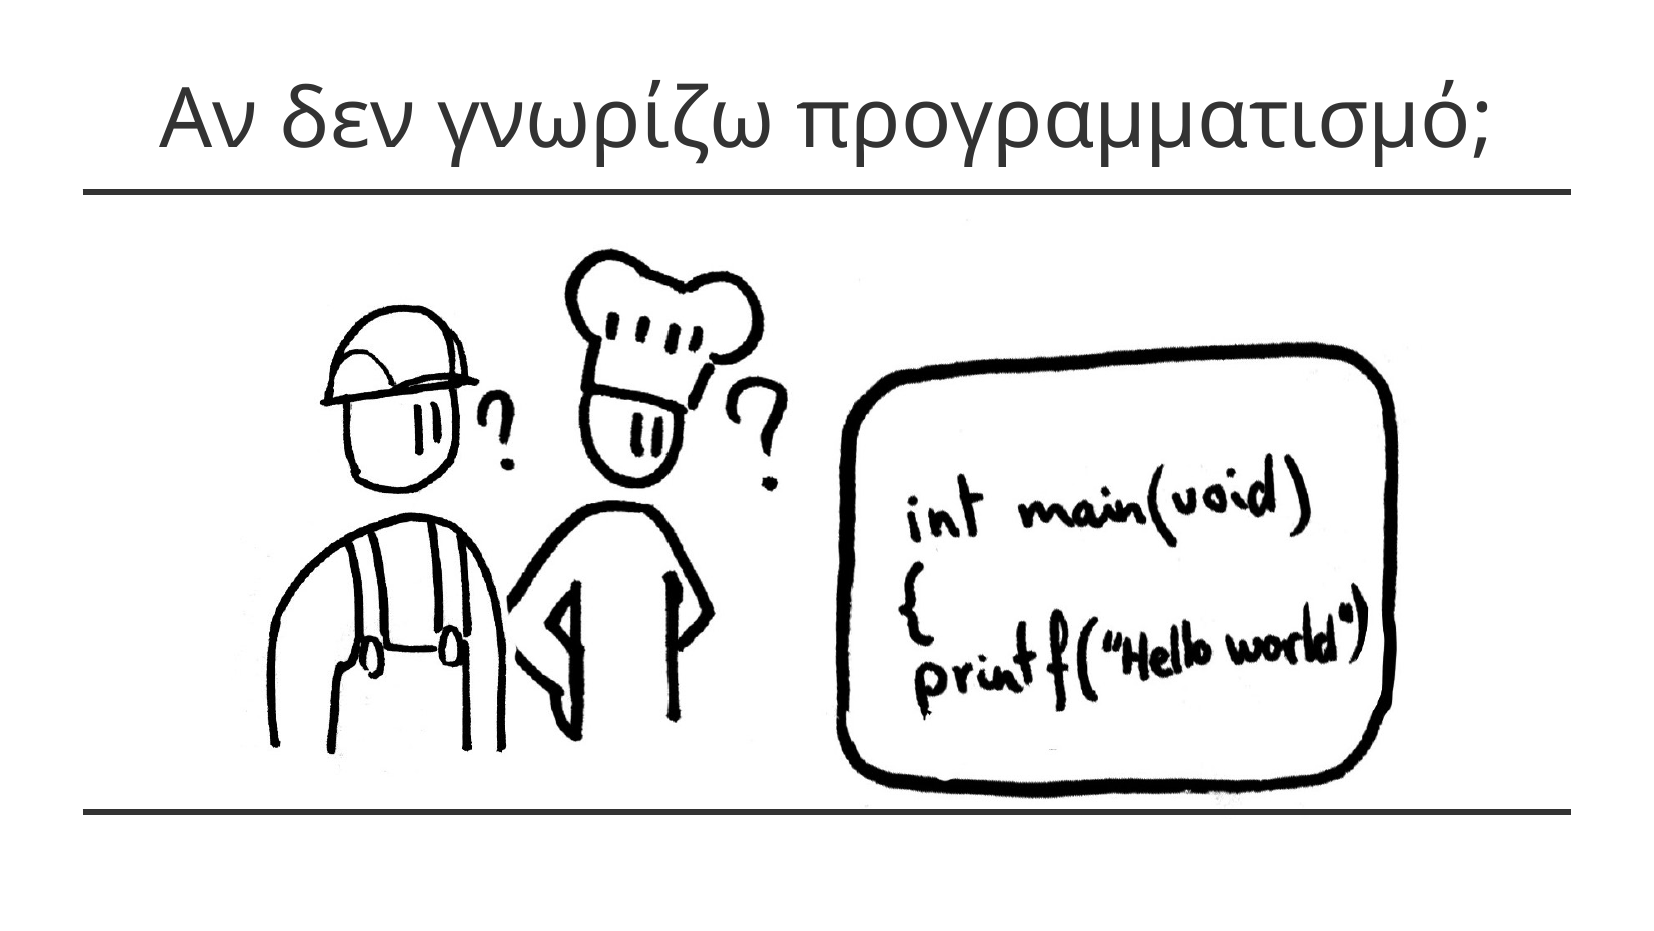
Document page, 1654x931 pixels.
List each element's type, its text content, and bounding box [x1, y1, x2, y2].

title Αν δεν γνωρίζω προγραμματισμό; [82, 190, 1571, 229]
picture [231, 229, 1422, 809]
title Αν δεν γνωρίζω προγραμματισμό; [82, 1, 1571, 189]
picture [231, 815, 1422, 819]
